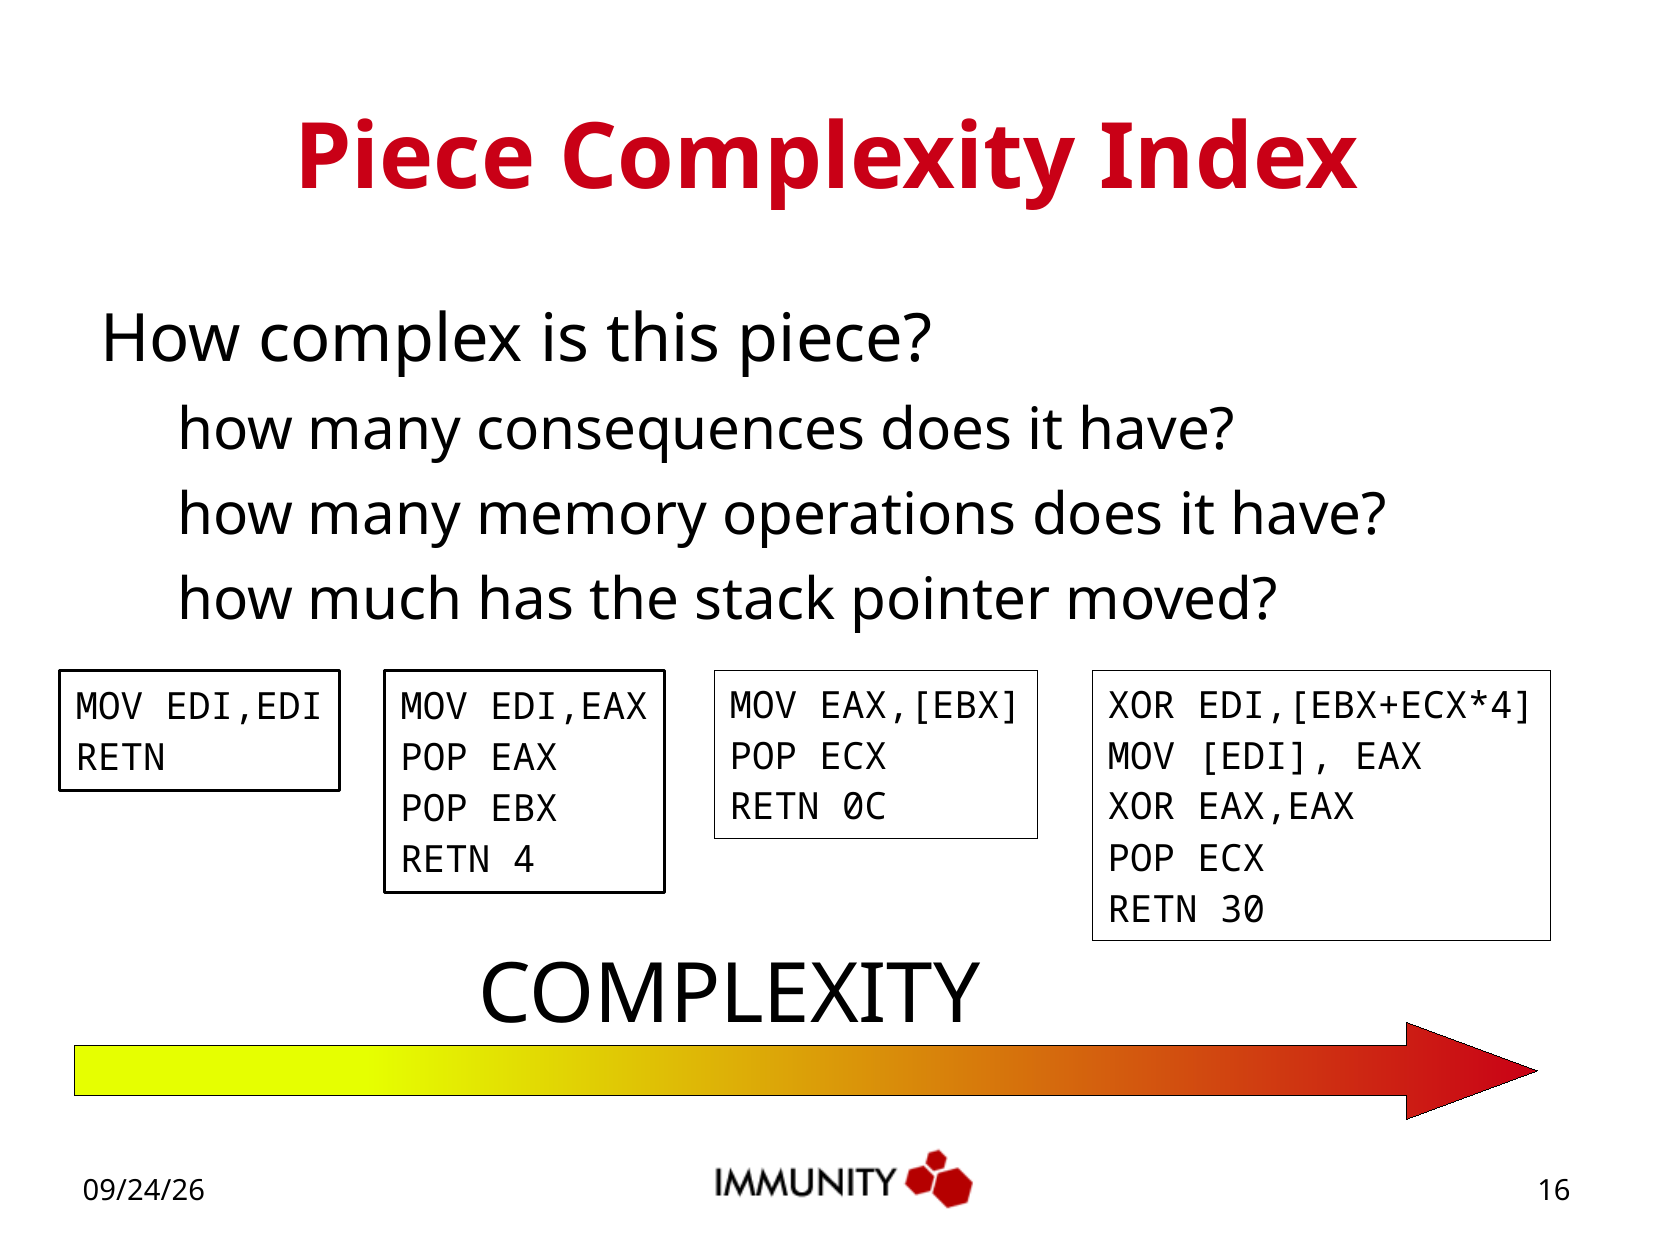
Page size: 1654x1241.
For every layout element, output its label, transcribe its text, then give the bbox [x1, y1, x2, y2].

text_box XOR EDI,[EBX+ECX*4] MOV [EDI], EAX XOR EAX,EAX POP ECX RETN 30 [1092, 670, 1551, 904]
list How complex is this piece? how many consequences does it have? how many memory operations does it have? how much has the stack pointer moved? [82, 290, 1571, 638]
text_box MOV EAX,[EBX] POP ECX RETN 0C [714, 670, 1038, 817]
picture [694, 1130, 984, 1235]
text_box MOV EDI,EAX POP EAX POP EBX RETN 4 [384, 670, 665, 863]
text_box [74, 1022, 1538, 1120]
text_box COMPLEXITY [464, 925, 1073, 1071]
text_box MOV EDI,EDI RETN [59, 670, 340, 776]
title Piece Complexity Index [82, 56, 1571, 250]
